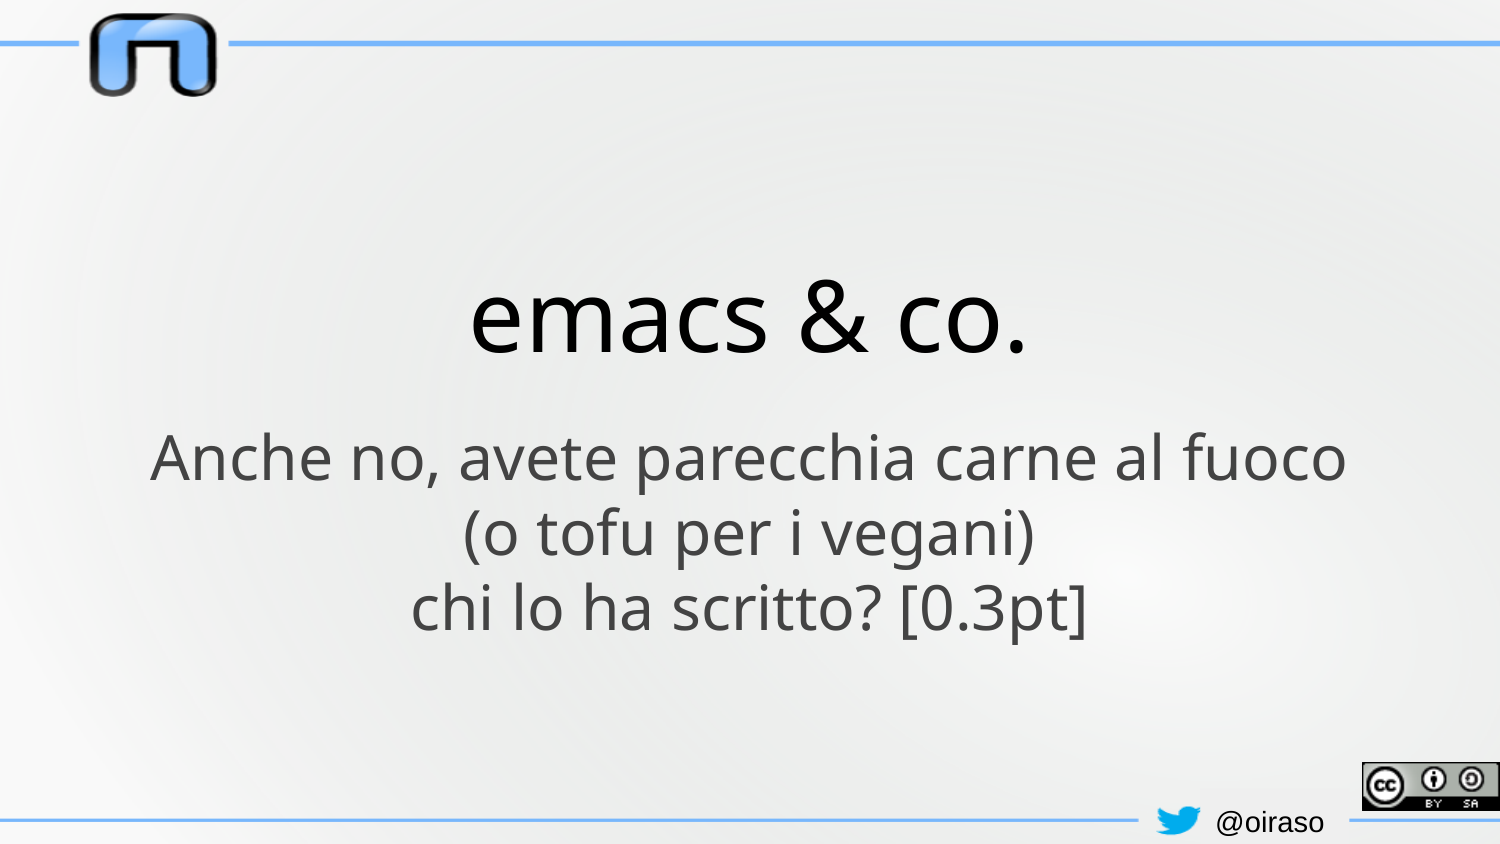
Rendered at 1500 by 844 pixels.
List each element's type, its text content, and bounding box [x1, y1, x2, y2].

title emacs & co. [112, 197, 1388, 388]
subtitle Anche no, avete parecchia carne al fuoco (o tofu per i vegani) chi lo ha scritto? [0.3pt] [112, 403, 1388, 533]
text_box @oirasor [1200, 788, 1350, 844]
picture [0, 0, 1500, 844]
